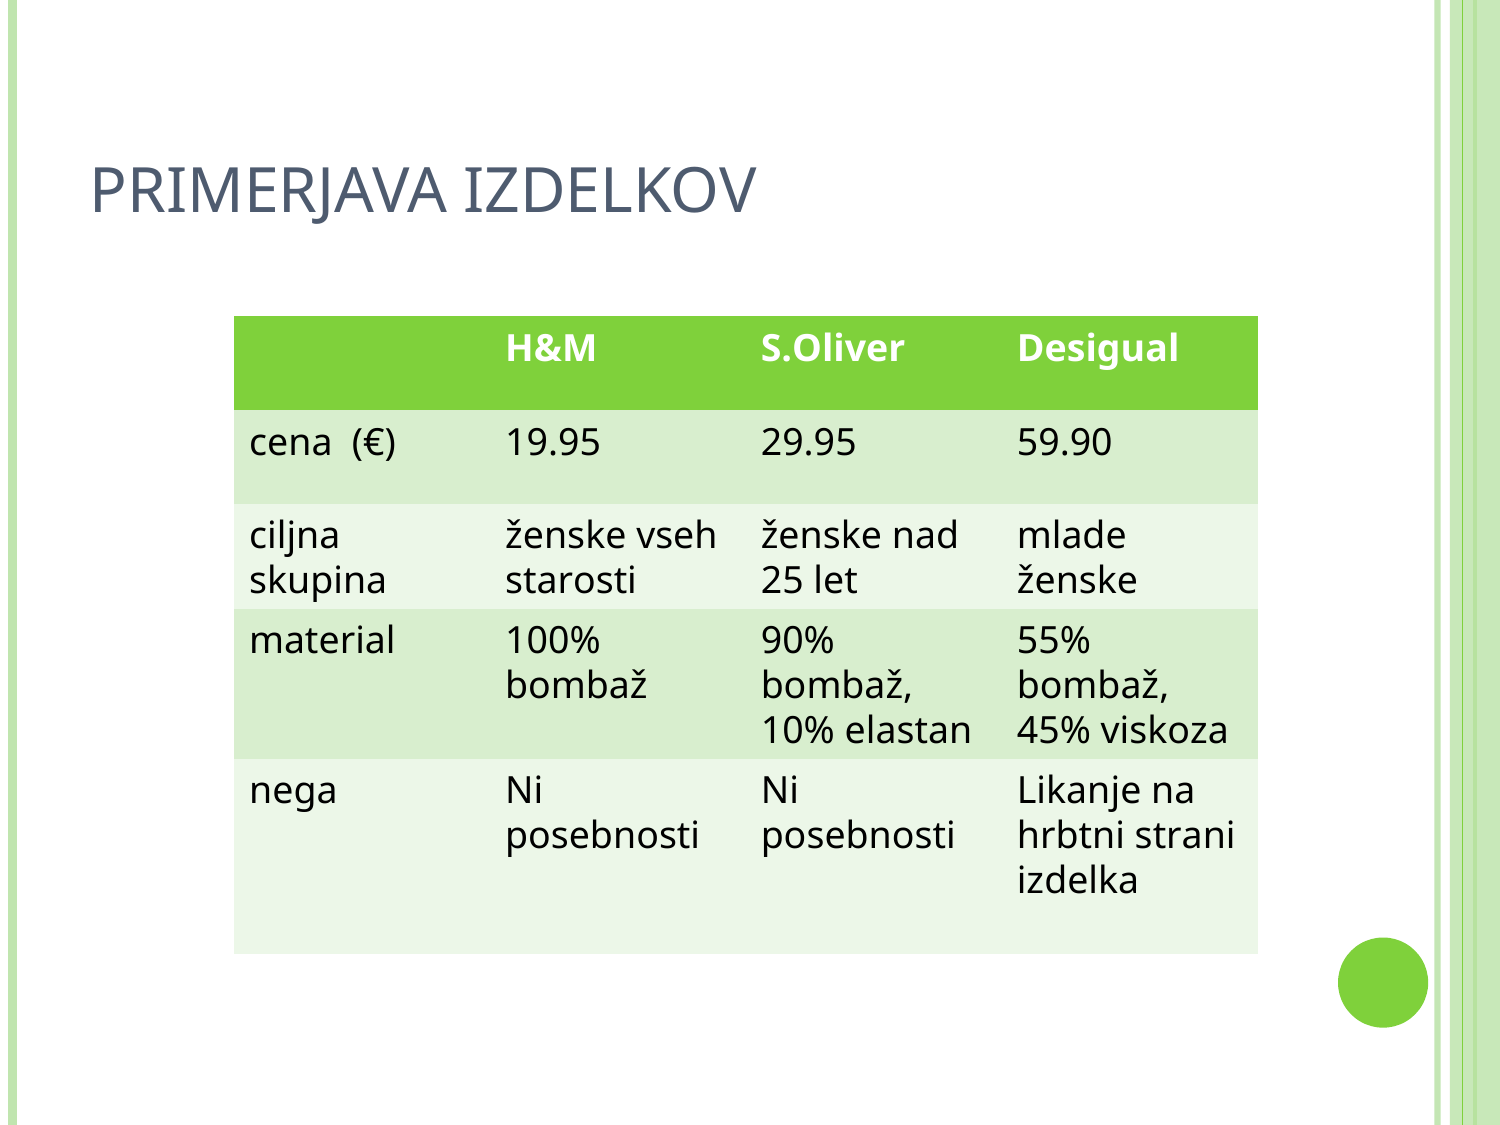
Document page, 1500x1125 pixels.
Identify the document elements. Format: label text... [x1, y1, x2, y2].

table_cell Ni posebnosti [746, 759, 1002, 954]
table_cell nega [234, 759, 490, 954]
table_cell 59.90 [1002, 410, 1258, 504]
table_header S.Oliver [746, 316, 1002, 410]
table_header [234, 316, 490, 410]
table_cell mlade ženske [1002, 504, 1258, 609]
table_cell 90% bombaž, 10% elastan [746, 609, 1002, 759]
table_cell ženske vseh starosti [490, 504, 746, 609]
table_cell 55% bombaž, 45% viskoza [1002, 609, 1258, 759]
table_header Desigual [1002, 316, 1258, 410]
list [74, 262, 1300, 1063]
table_cell cena (€) [234, 410, 490, 504]
table_cell 29.95 [746, 410, 1002, 504]
table_cell 100% bombaž [490, 609, 746, 759]
table_cell Likanje na hrbtni strani izdelka [1002, 759, 1258, 954]
table_cell 19.95 [490, 410, 746, 504]
title PRIMERJAVA IZDELKOV [74, 44, 1300, 233]
table_cell material [234, 609, 490, 759]
table_header H&M [490, 316, 746, 410]
table_cell ženske nad 25 let [746, 504, 1002, 609]
table_cell Ni posebnosti [490, 759, 746, 954]
table_cell ciljna skupina [234, 504, 490, 609]
